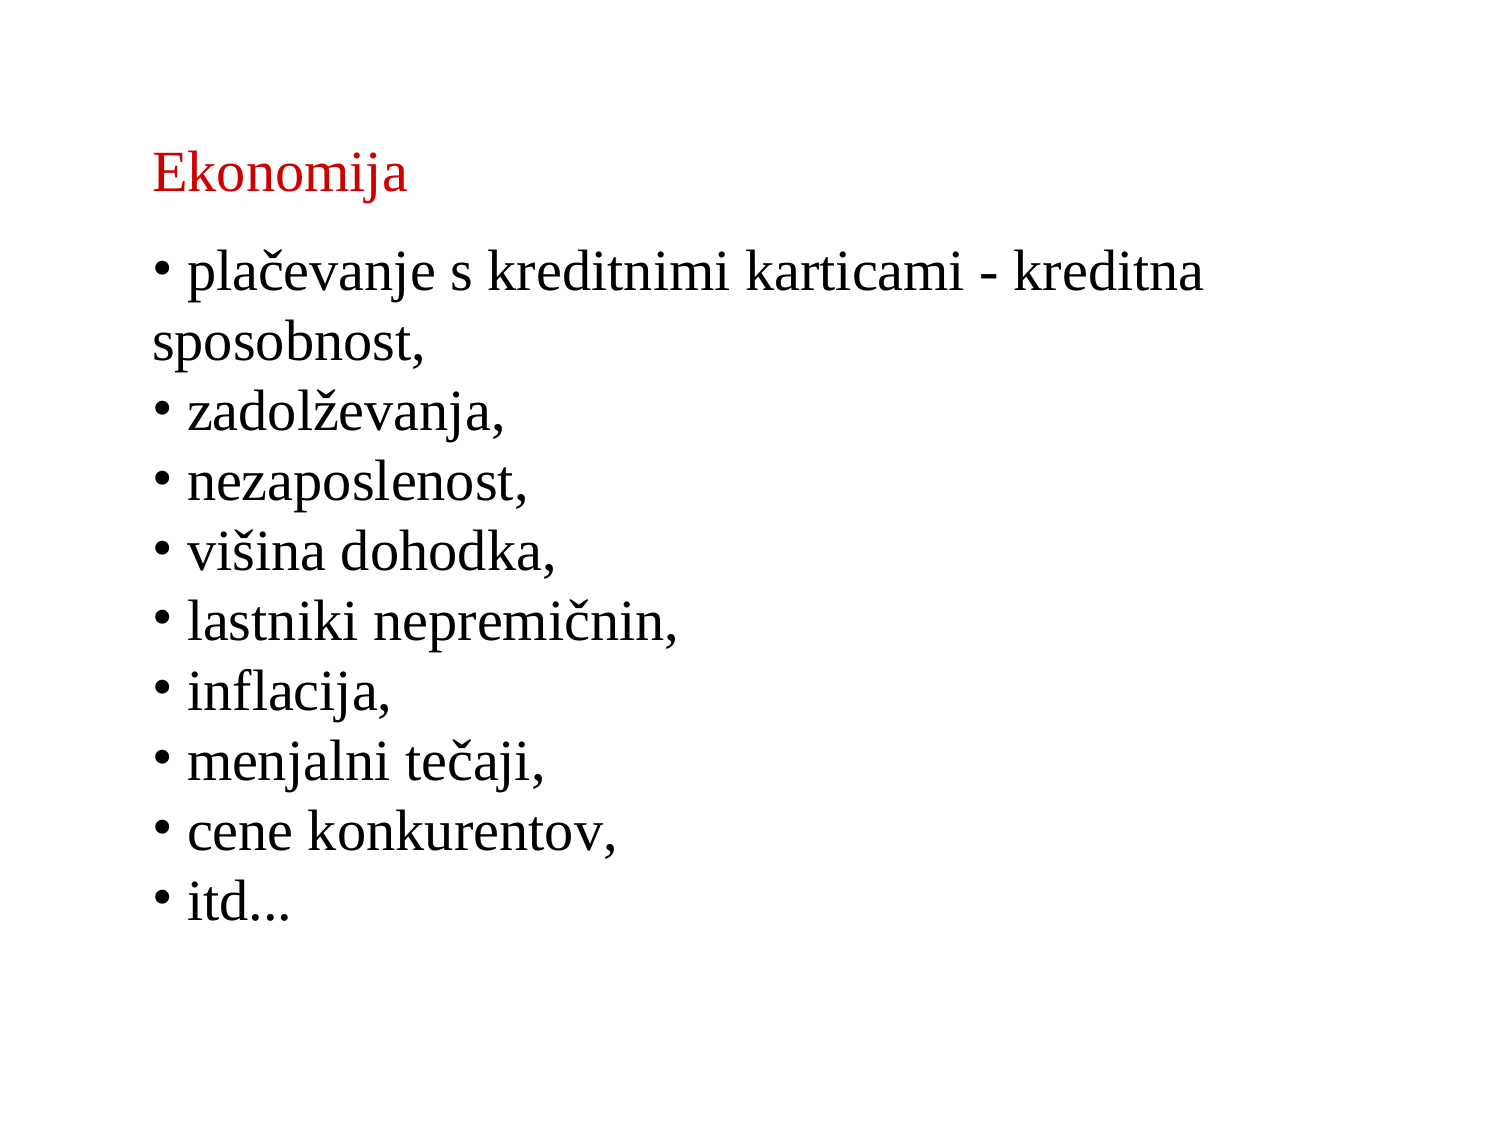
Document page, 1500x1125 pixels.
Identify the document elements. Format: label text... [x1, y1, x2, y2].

text_box Ekonomija plačevanje s kreditnimi karticami - kreditna sposobnost, zadolževanja, nezaposlenost, višina dohodka, lastniki nepremičnin, inflacija, menjalni tečaji, cene konkurentov, itd... [137, 124, 1388, 1081]
